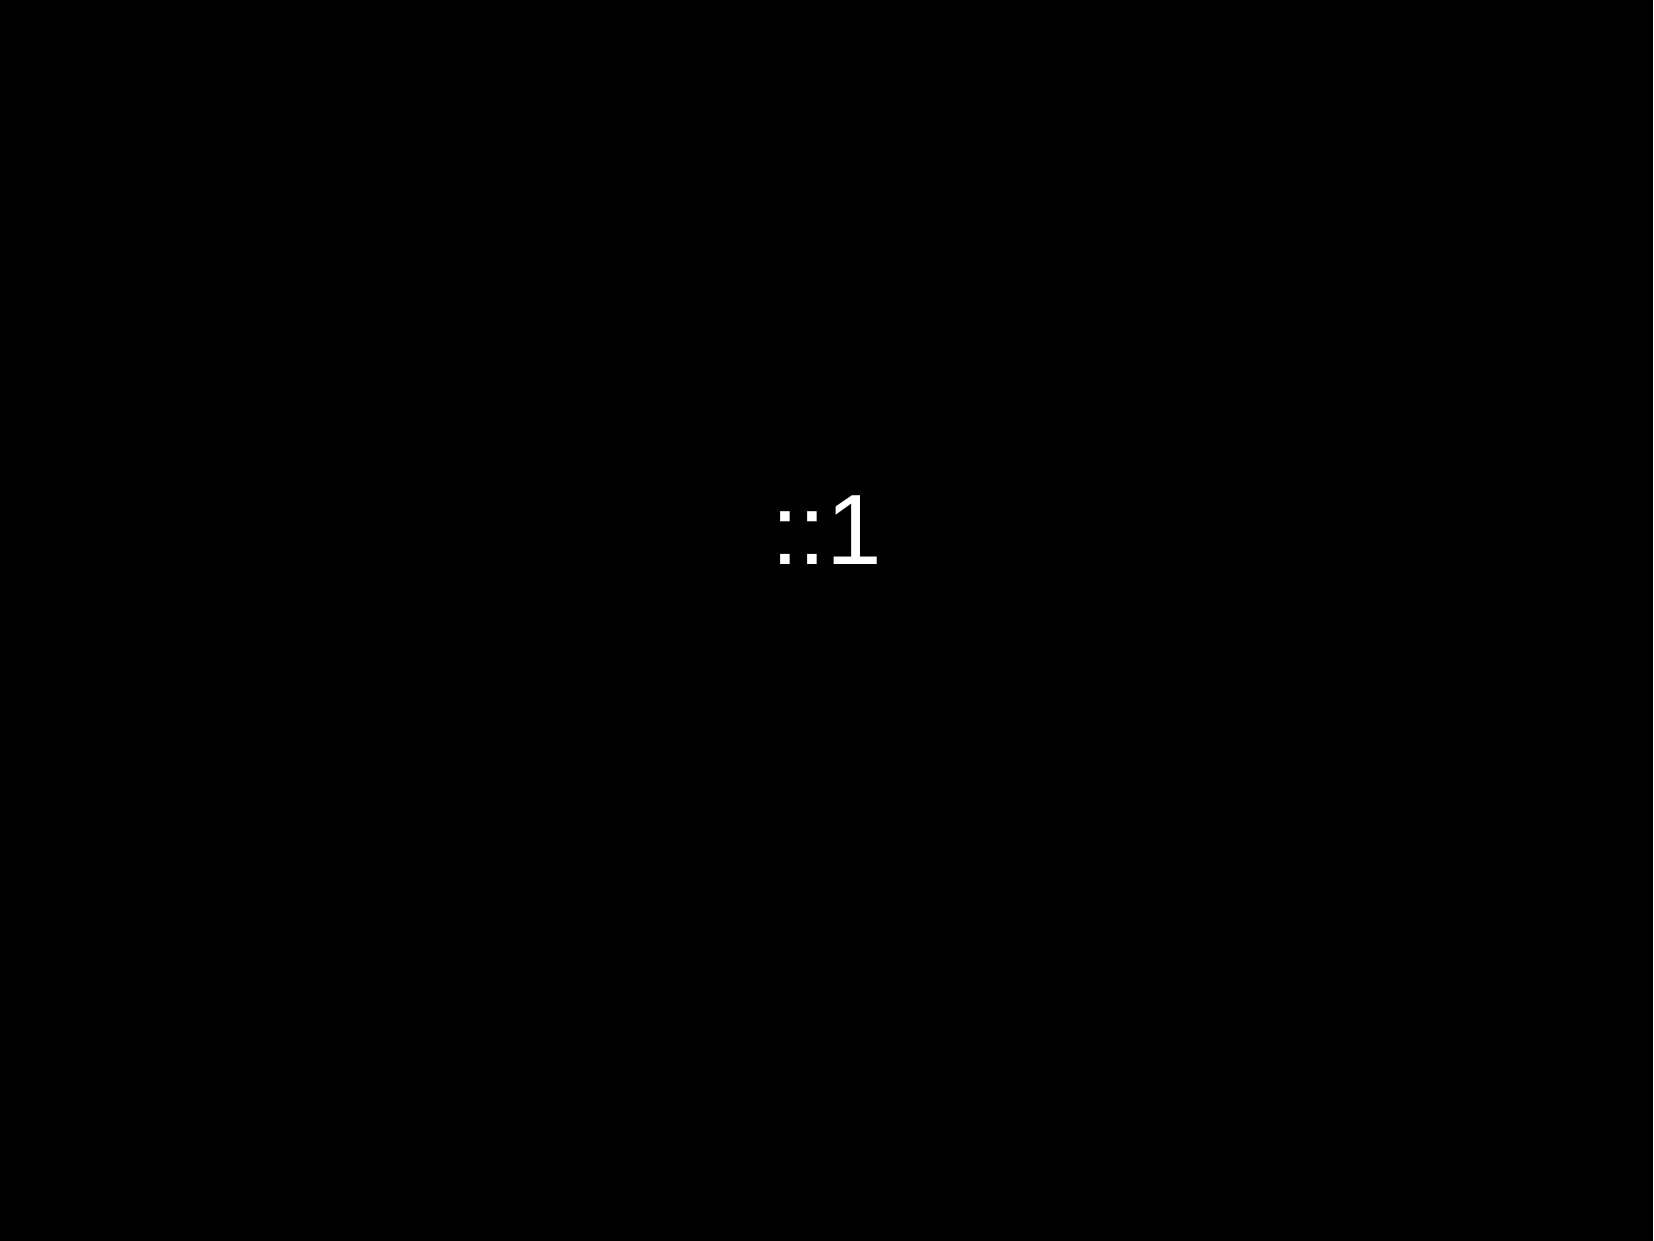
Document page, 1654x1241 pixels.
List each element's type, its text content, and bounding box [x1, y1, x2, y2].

subtitle ::1 [82, 49, 1571, 1010]
